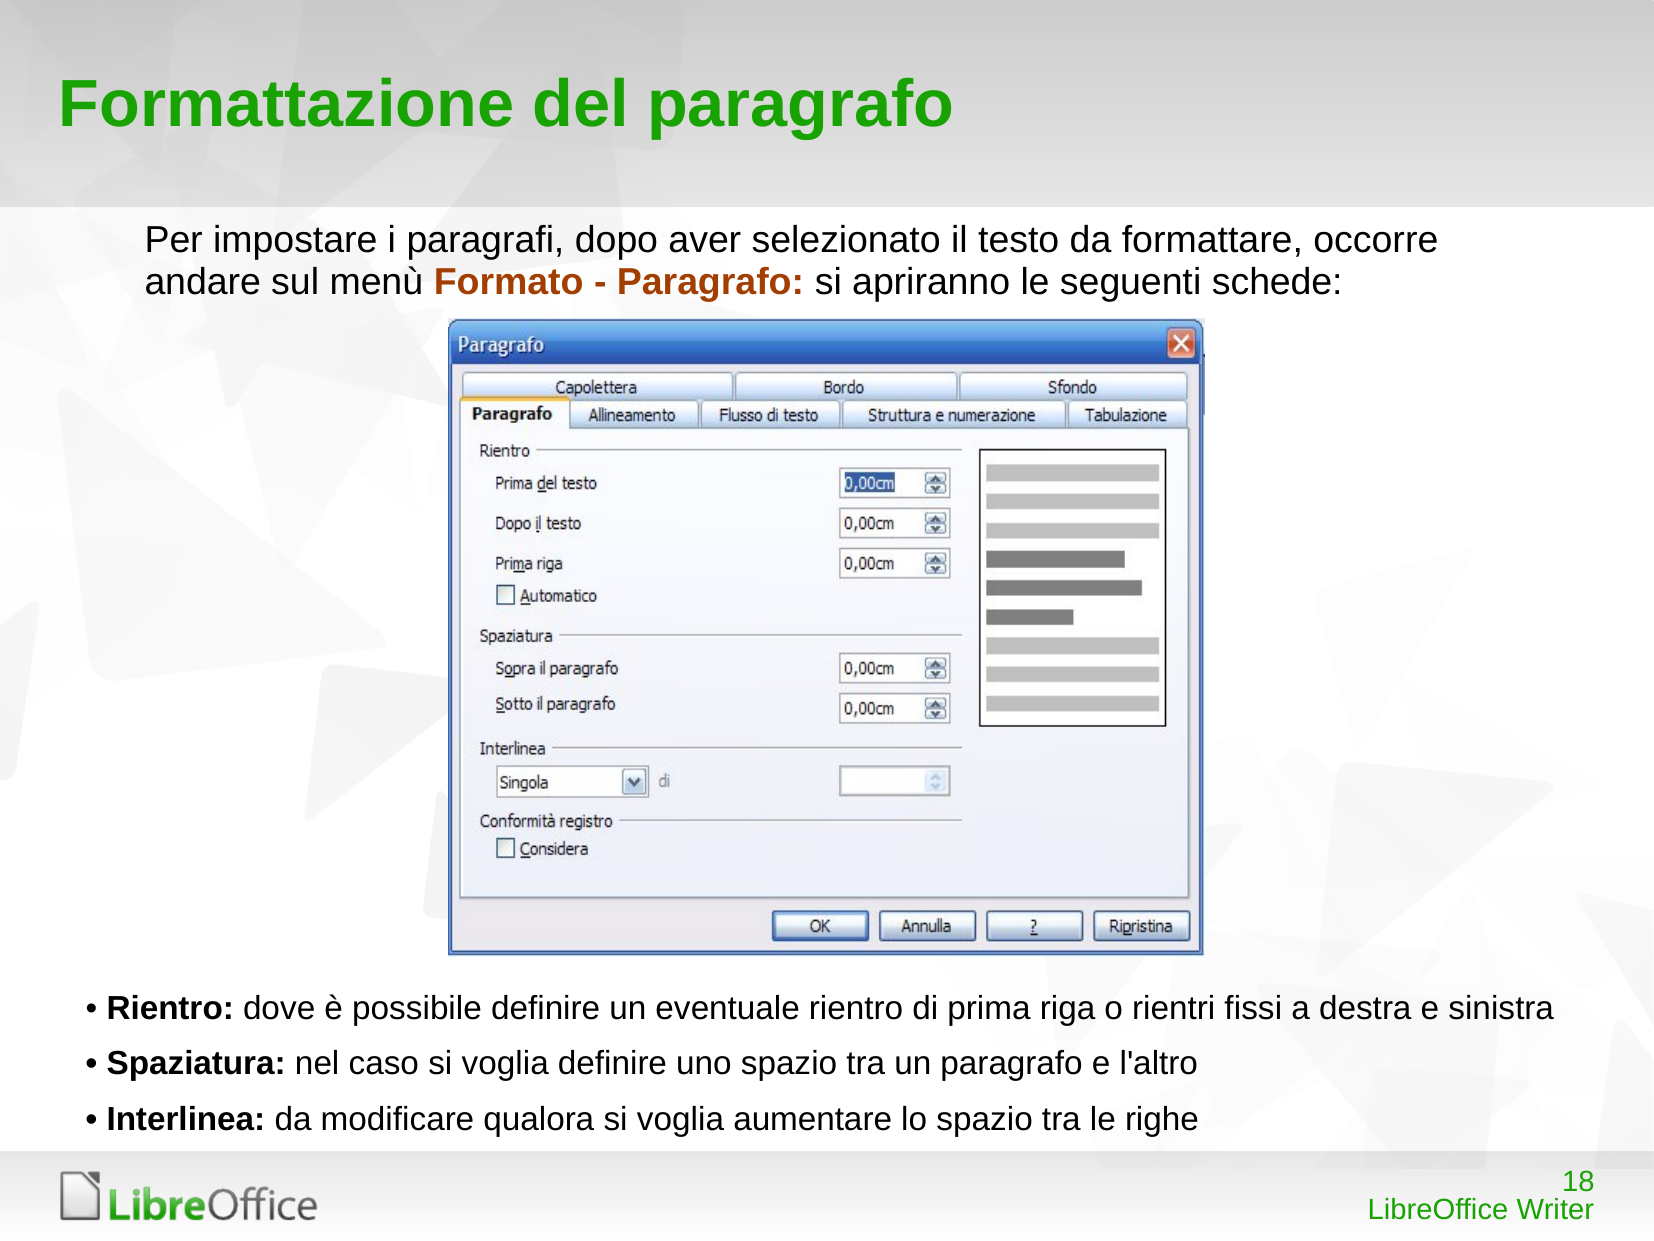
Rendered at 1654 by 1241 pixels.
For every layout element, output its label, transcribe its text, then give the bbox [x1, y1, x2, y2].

text_box Per impostare i paragrafi, dopo aver selezionato il testo da formattare, occorre andare sul menù Formato - Paragrafo: si apriranno le seguenti schede: [129, 210, 1454, 331]
title Formattazione del paragrafo [59, 29, 1595, 178]
text_box • Rientro: dove è possibile definire un eventuale rientro di prima riga o rientri fissi a destra e sinistra • Spaziatura: nel caso si voglia definire uno spazio tra un paragrafo e l'altro • Interlinea: da modificare qualora si voglia aumentare lo spazio tra le righe [70, 963, 1583, 1146]
picture [41, 1152, 337, 1240]
picture [0, 0, 1654, 1169]
